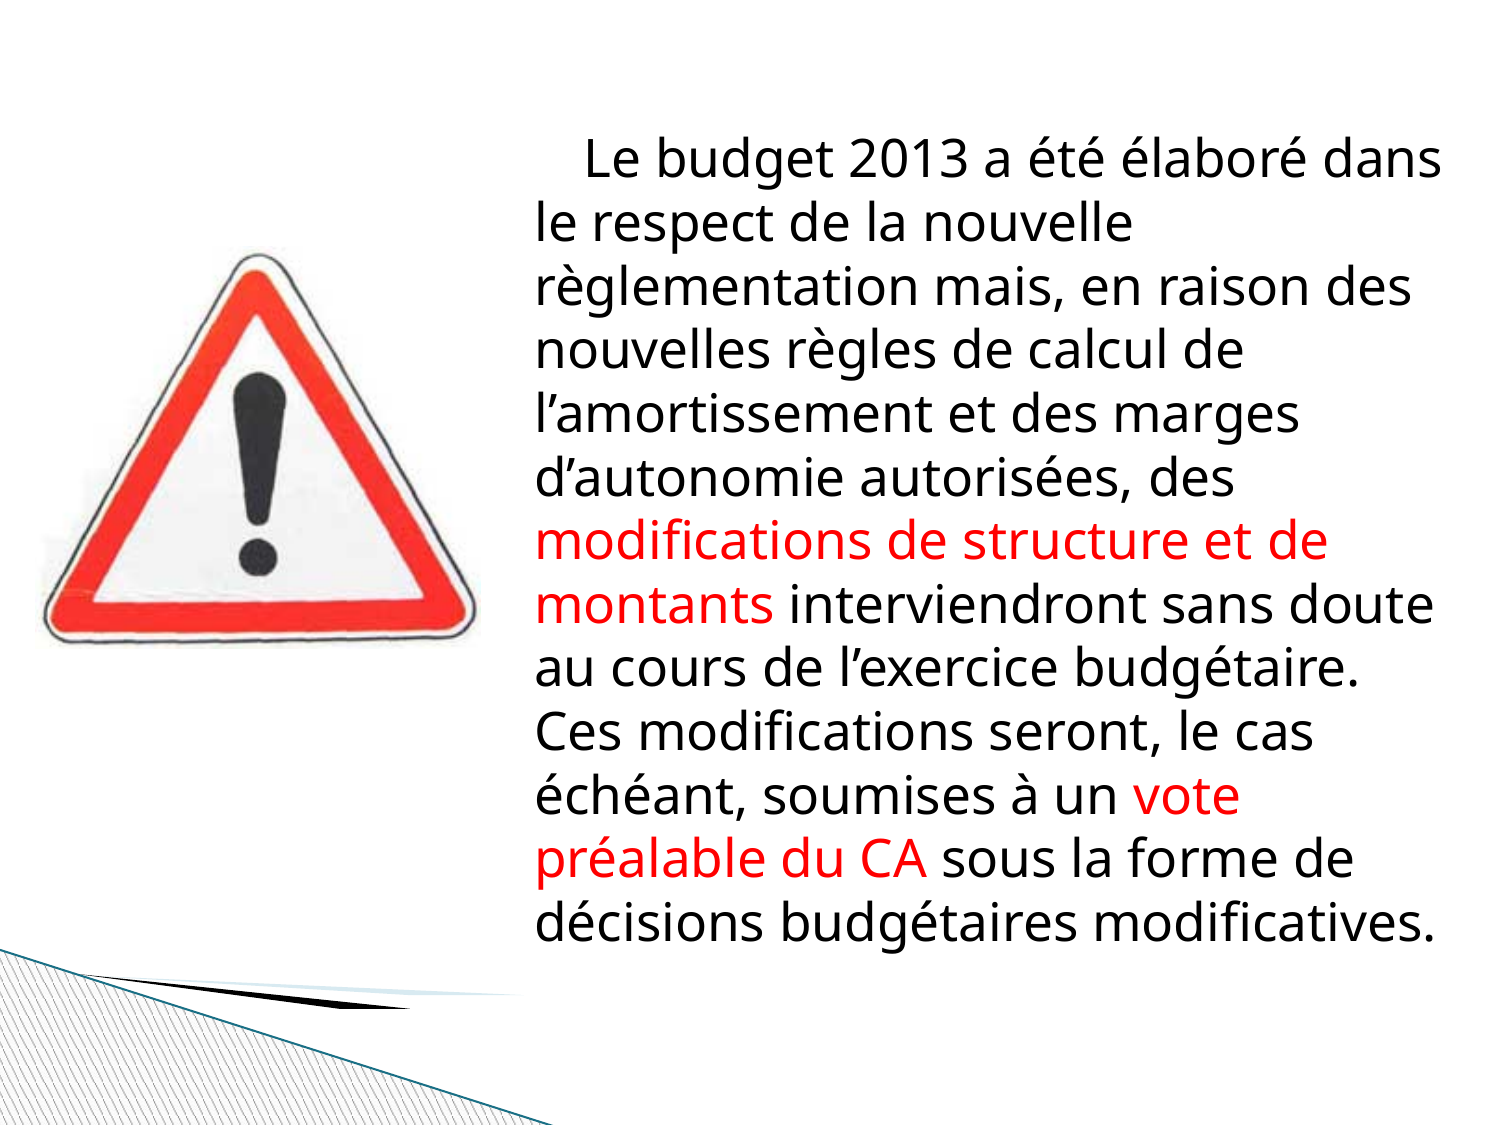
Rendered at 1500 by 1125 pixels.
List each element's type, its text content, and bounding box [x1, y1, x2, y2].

list Le budget 2013 a été élaboré dans le respect de la nouvelle règlementation mais, en raison des nouvelles règles de calcul de l’amortissement et des marges d’autonomie autorisées, des modifications de structure et de montants interviendront sans doute au cours de l’exercice budgétaire. Ces modifications seront, le cas échéant, soumises à un vote préalable du CA sous la forme de décisions budgétaires modificatives. [519, 117, 1462, 1008]
picture [35, 246, 481, 649]
picture [0, 952, 543, 1125]
